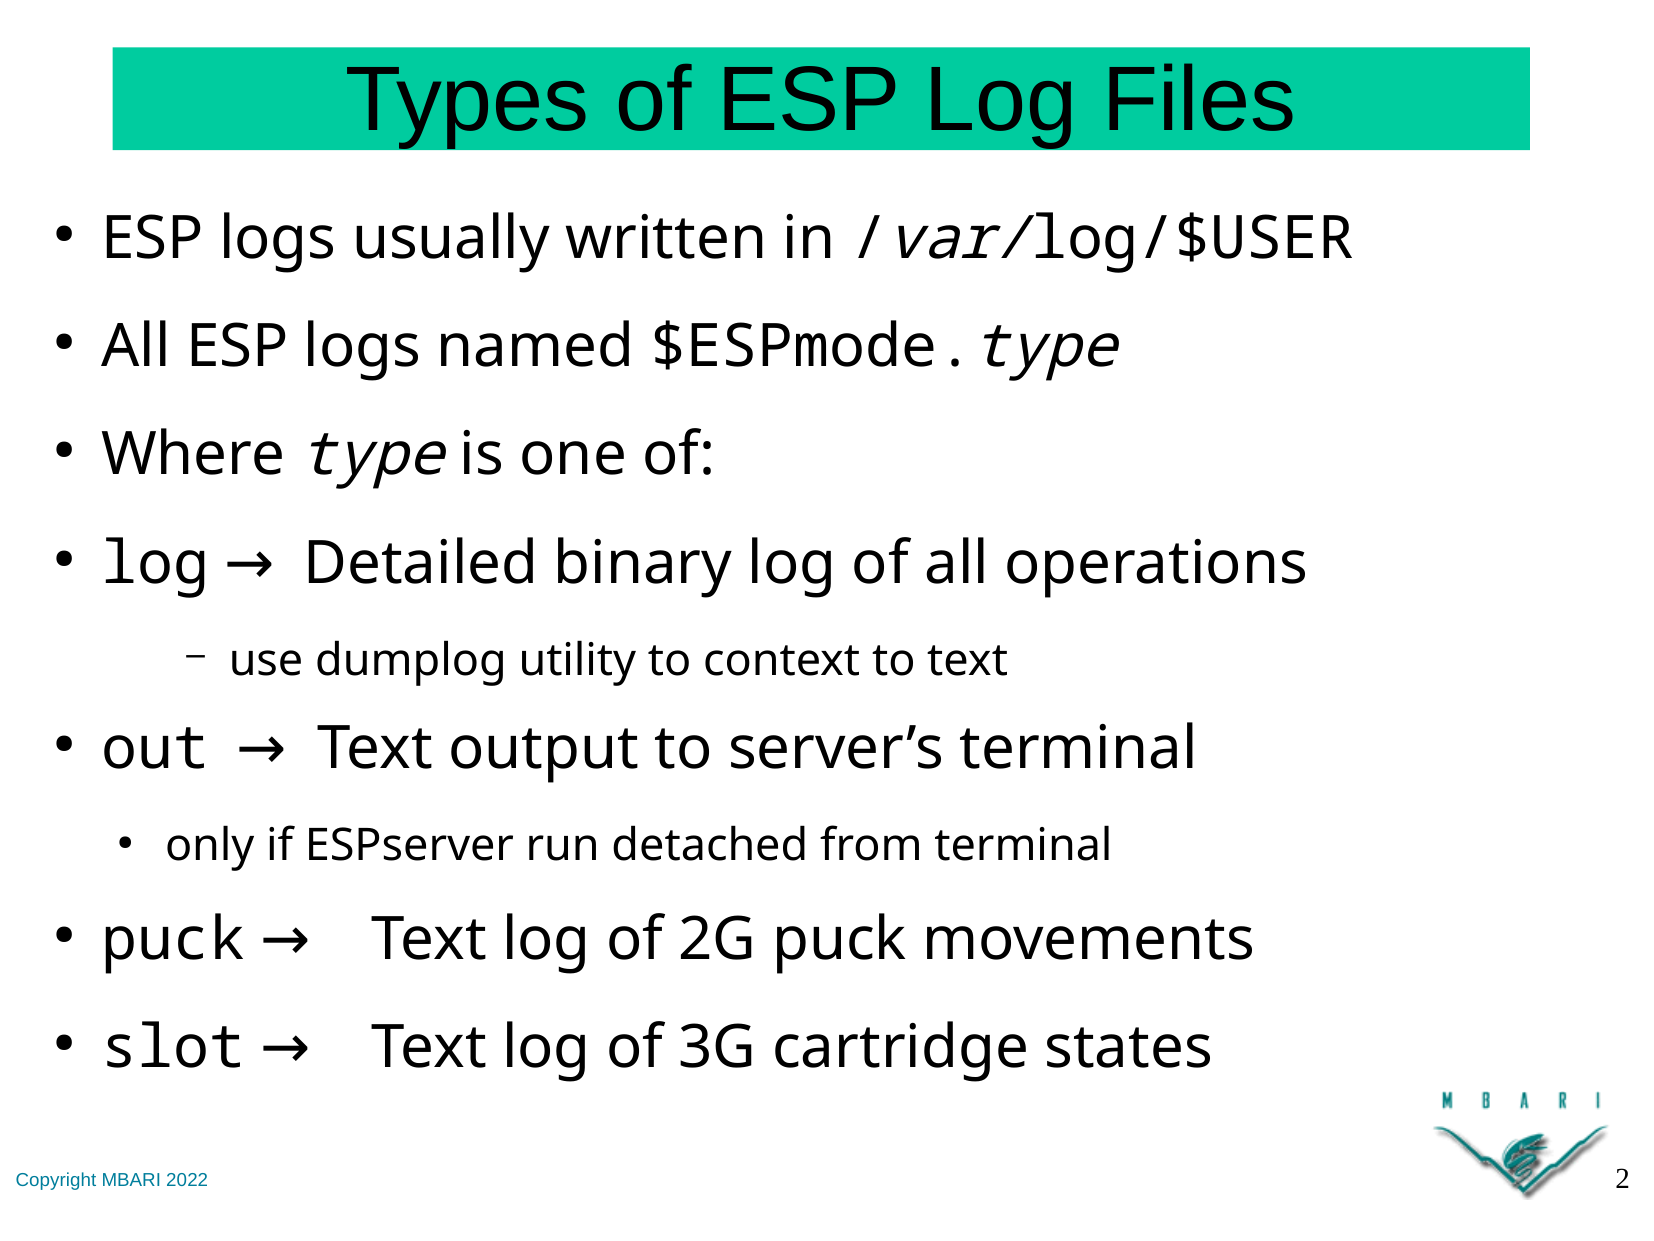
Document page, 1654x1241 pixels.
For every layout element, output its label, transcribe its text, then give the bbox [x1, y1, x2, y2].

list ESP logs usually written in /var/log/$USER All ESP logs named $ESPmode.type Where type is one of: log → Detailed binary log of all operations use dumplog utility to context to text out → Text output to server’s terminal only if ESPserver run detached from terminal puck → Text log of 2G puck movements slot → Text log of 3G cartridge states [37, 194, 1613, 1088]
picture [1426, 1091, 1613, 1200]
title Types of ESP Log Files [112, 47, 1530, 151]
